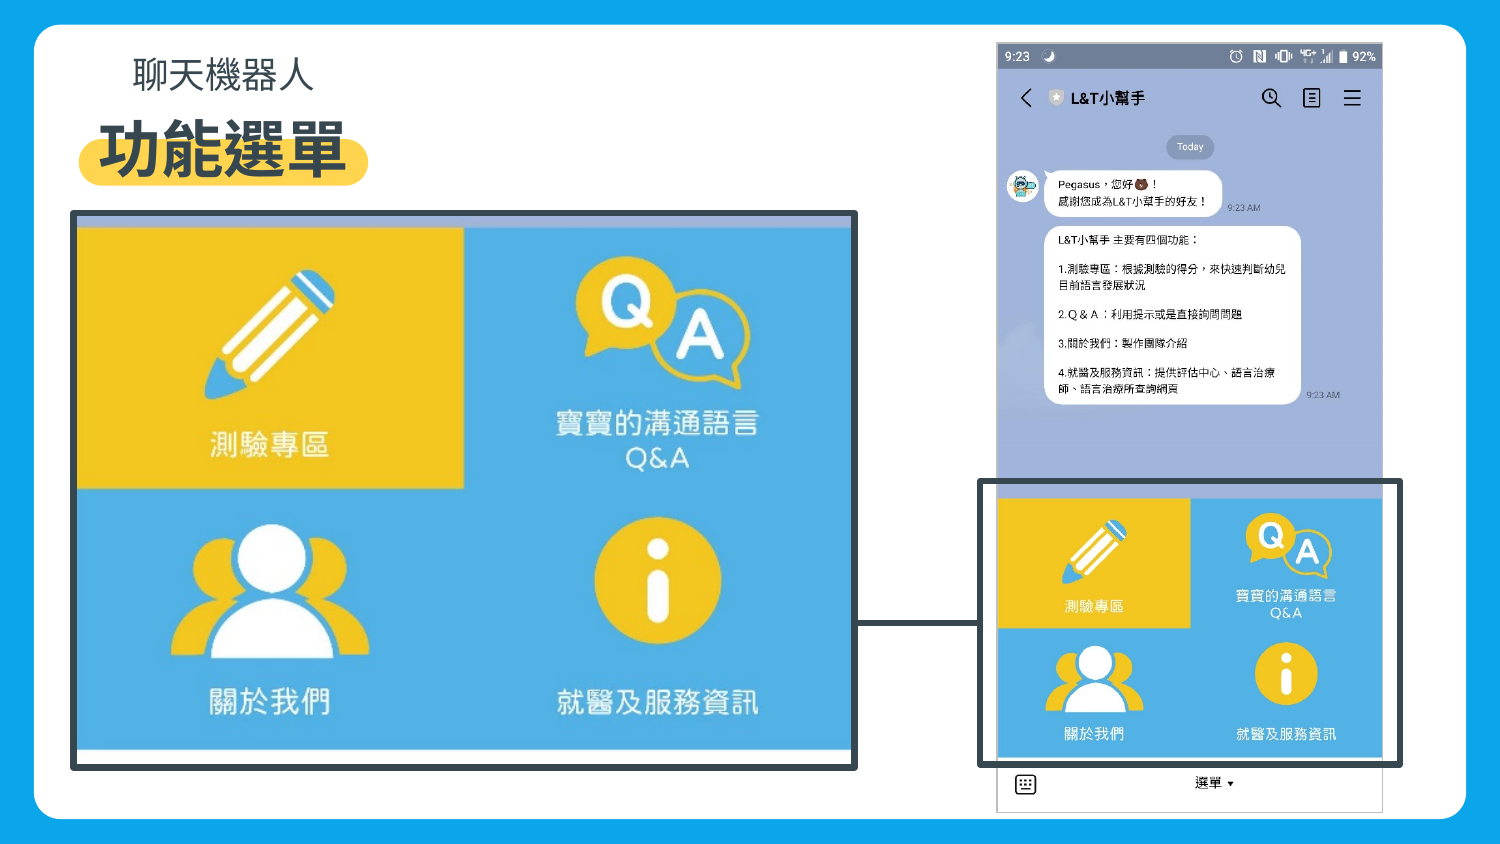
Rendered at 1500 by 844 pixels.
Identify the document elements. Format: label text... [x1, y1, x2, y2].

picture [76, 216, 852, 765]
picture [998, 768, 1382, 812]
list 聊天機器人 [93, 43, 354, 103]
picture [998, 43, 1382, 478]
list 功能選單 [64, 111, 383, 194]
picture [998, 484, 1382, 761]
